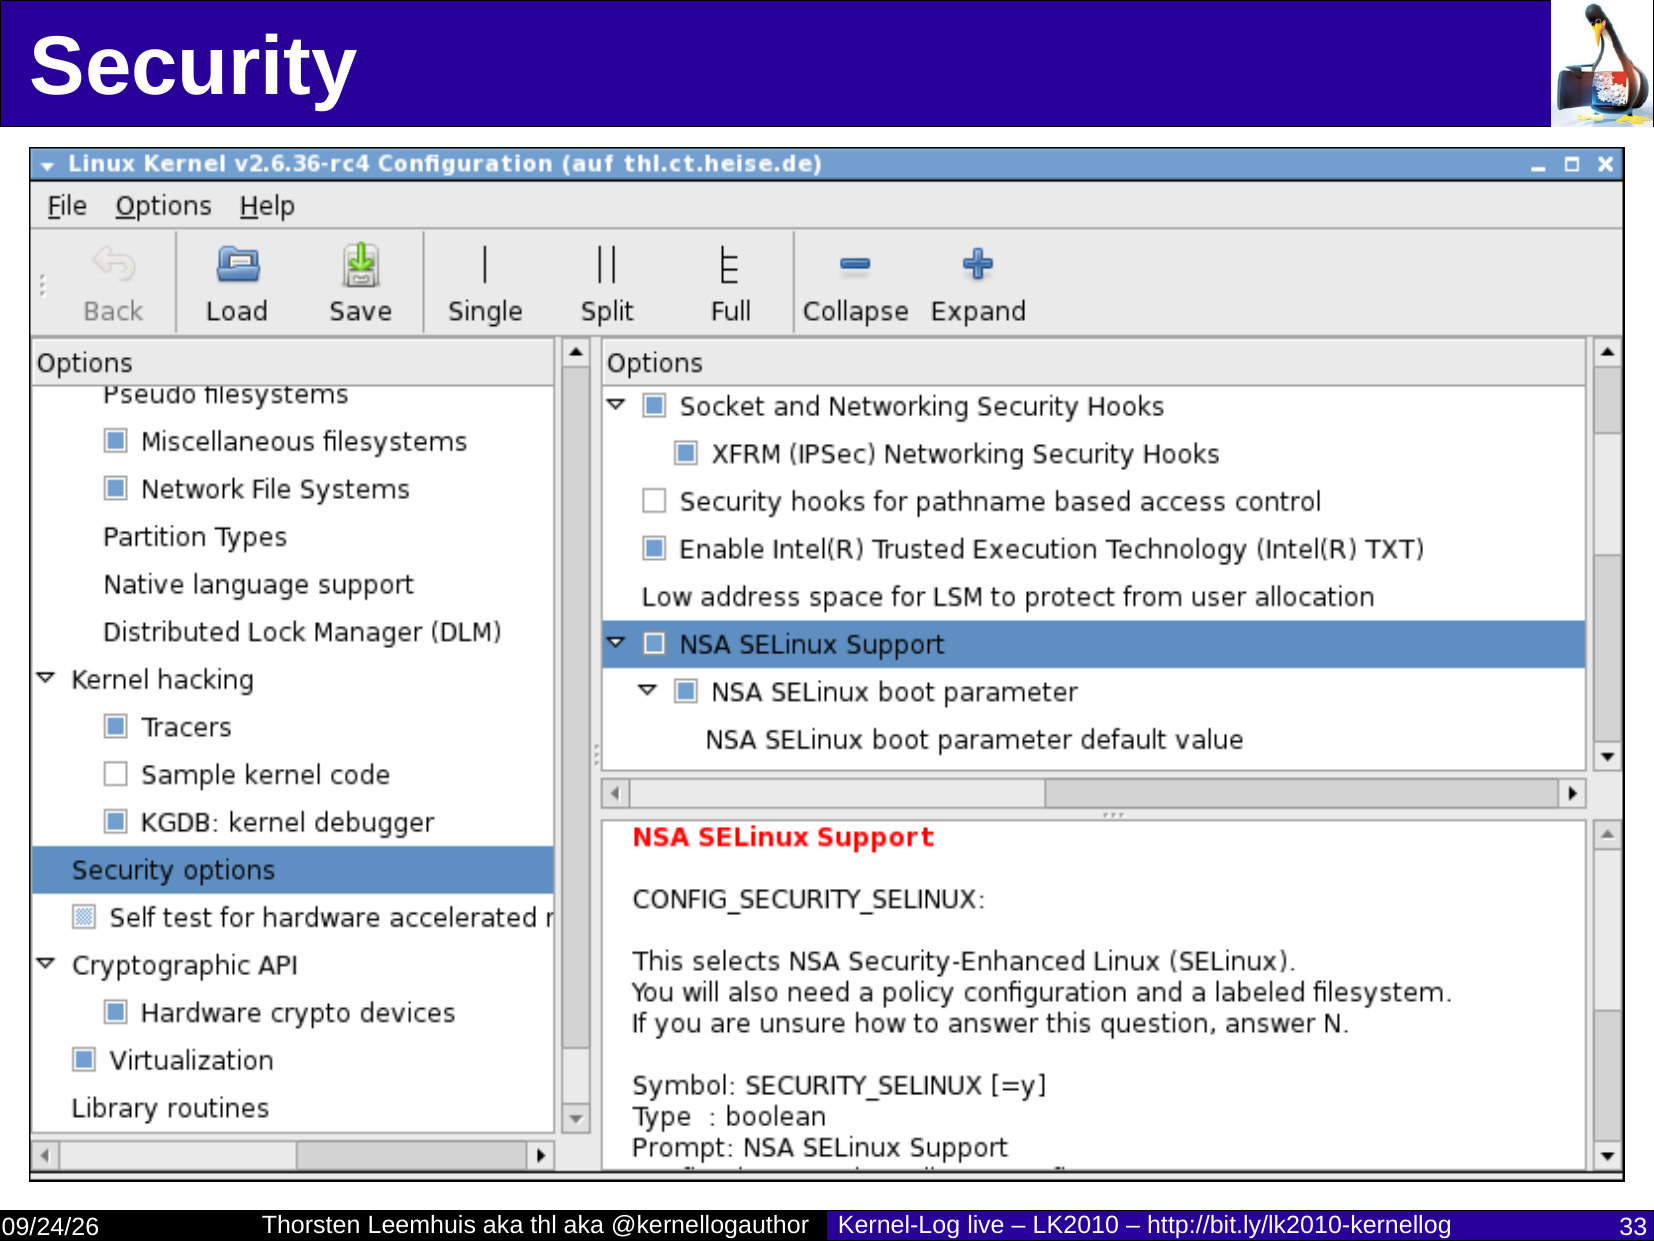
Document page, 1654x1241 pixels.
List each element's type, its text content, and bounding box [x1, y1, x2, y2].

picture [29, 147, 1625, 1182]
picture [1551, 0, 1653, 127]
title Security [29, 19, 1535, 113]
